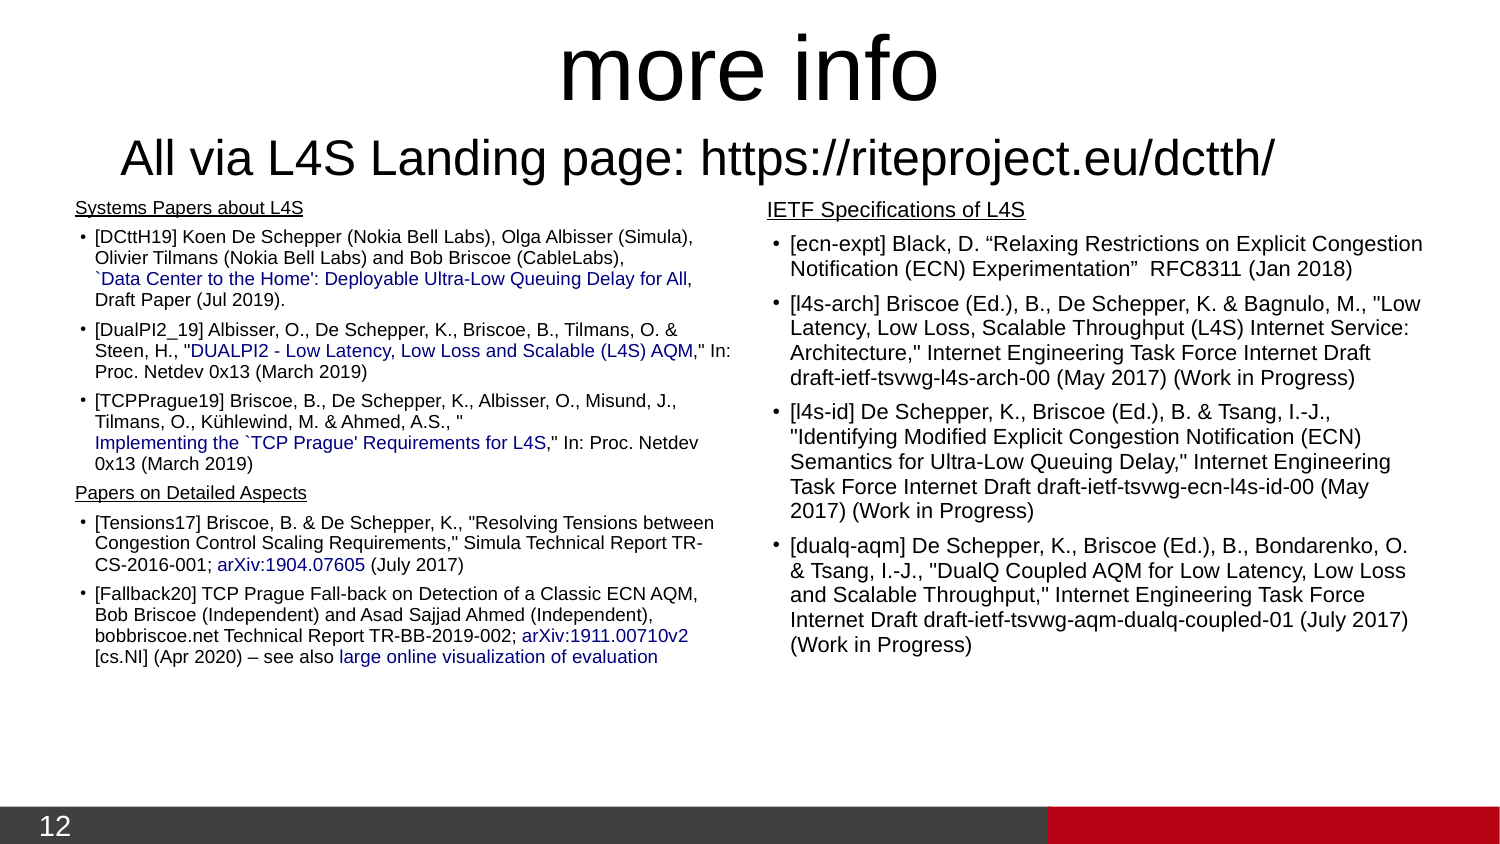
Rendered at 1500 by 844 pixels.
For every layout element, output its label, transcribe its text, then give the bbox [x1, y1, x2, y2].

text_box All via L4S Landing page: https://riteproject.eu/dctth/ [105, 122, 1292, 236]
list Systems Papers about L4S [DCttH19] Koen De Schepper (Nokia Bell Labs), Olga Albisser (Simula), Olivier Tilmans (Nokia Bell Labs) and Bob Briscoe (CableLabs), `Data Center to the Home': Deployable Ultra-Low Queuing Delay for All, Draft Paper (Jul 2019). [DualPI2_19] Albisser, O., De Schepper, K., Briscoe, B., Tilmans, O. & Steen, H., "DUALPI2 - Low Latency, Low Loss and Scalable (L4S) AQM," In: Proc. Netdev 0x13 (March 2019) [TCPPrague19] Briscoe, B., De Schepper, K., Albisser, O., Misund, J., Tilmans, O., Kühlewind, M. & Ahmed, A.S., "Implementing the `TCP Prague' Requirements for L4S," In: Proc. Netdev 0x13 (March 2019) Papers on Detailed Aspects [Tensions17] Briscoe, B. & De Schepper, K., "Resolving Tensions between Congestion Control Scaling Requirements," Simula Technical Report TR-CS-2016-001; arXiv:1904.07605 (July 2017) [Fallback20] TCP Prague Fall-back on Detection of a Classic ECN AQM, Bob Briscoe (Independent) and Asad Sajjad Ahmed (Independent), bobbriscoe.net Technical Report TR-BB-2019-002; arXiv:1911.00710v2 [cs.NI] (Apr 2020) – see also large online visualization of evaluation [75, 197, 734, 687]
title more info [75, 0, 1425, 140]
list IETF Specifications of L4S [ecn-expt] Black, D. “Relaxing Restrictions on Explicit Congestion Notification (ECN) Experimentation” RFC8311 (Jan 2018) [l4s-arch] Briscoe (Ed.), B., De Schepper, K. & Bagnulo, M., "Low Latency, Low Loss, Scalable Throughput (L4S) Internet Service: Architecture," Internet Engineering Task Force Internet Draft draft-ietf-tsvwg-l4s-arch-00 (May 2017) (Work in Progress) [l4s-id] De Schepper, K., Briscoe (Ed.), B. & Tsang, I.-J., "Identifying Modified Explicit Congestion Notification (ECN) Semantics for Ultra-Low Queuing Delay," Internet Engineering Task Force Internet Draft draft-ietf-tsvwg-ecn-l4s-id-00 (May 2017) (Work in Progress) [dualq-aqm] De Schepper, K., Briscoe (Ed.), B., Bondarenko, O. & Tsang, I.-J., "DualQ Coupled AQM for Low Latency, Low Loss and Scalable Throughput," Internet Engineering Task Force Internet Draft draft-ietf-tsvwg-aqm-dualq-coupled-01 (July 2017) (Work in Progress) [766, 197, 1426, 687]
